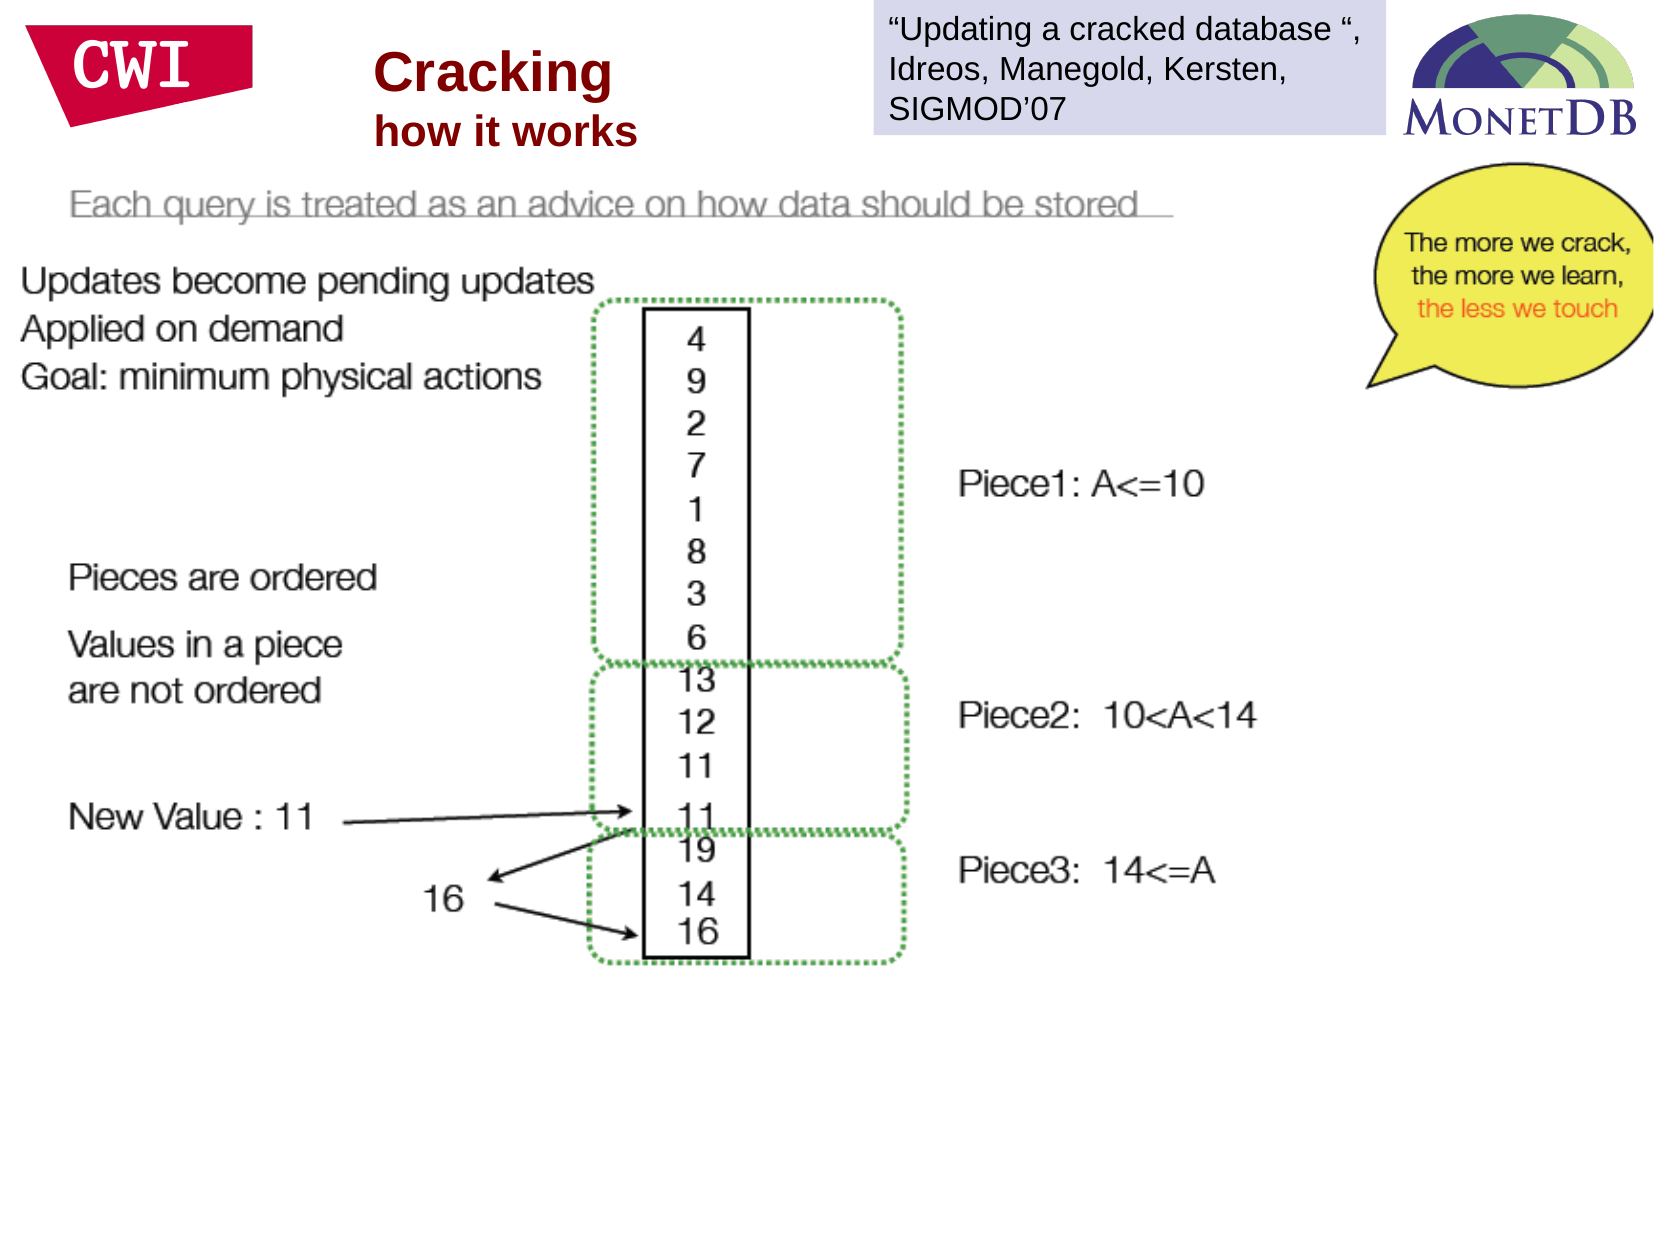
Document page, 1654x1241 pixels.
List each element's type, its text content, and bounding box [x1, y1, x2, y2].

picture [0, 142, 1654, 1015]
picture [1403, 14, 1636, 135]
title Cracking how it works [358, 0, 1288, 163]
text_box “Updating a cracked database “, Idreos, Manegold, Kersten, SIGMOD’07 [873, 0, 1387, 136]
picture [0, 0, 278, 150]
